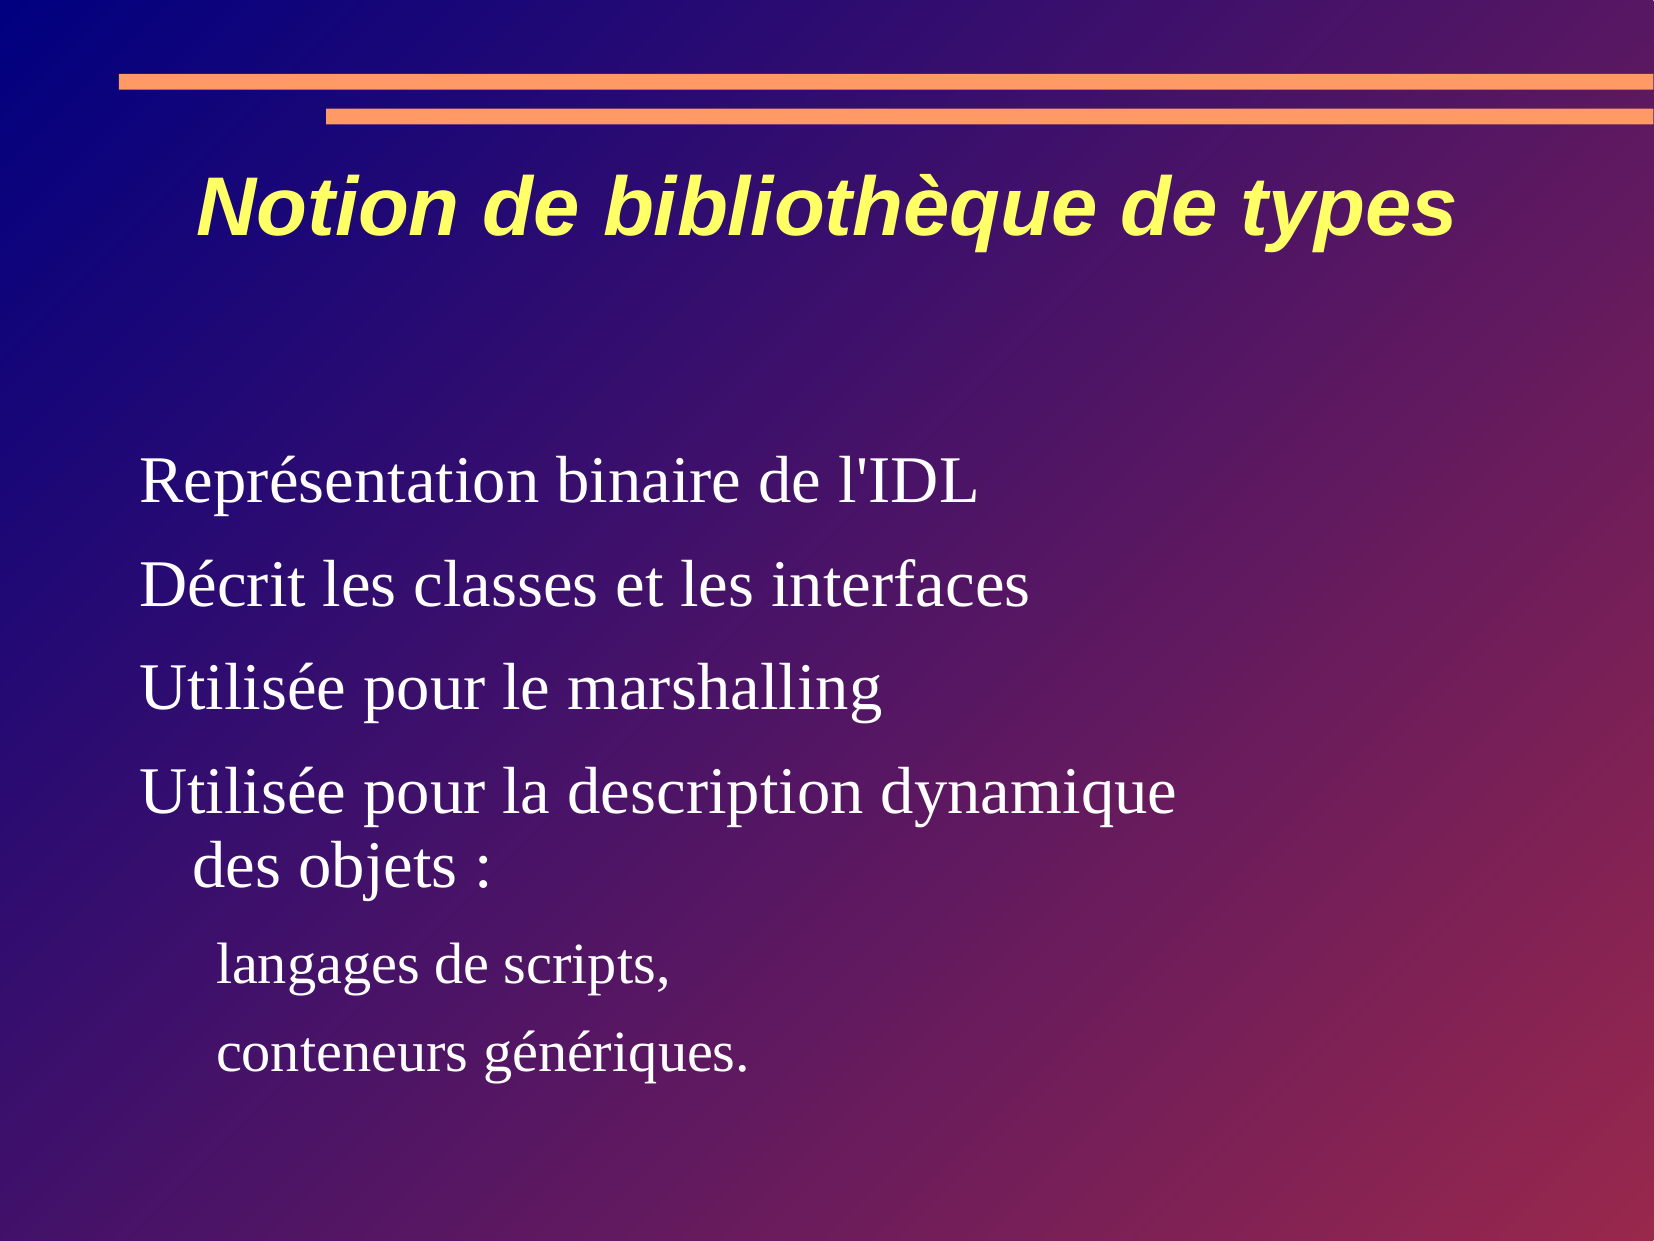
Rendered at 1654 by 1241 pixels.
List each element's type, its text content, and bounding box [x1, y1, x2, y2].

title Notion de bibliothèque de types [121, 102, 1534, 311]
list Représentation binaire de l'IDL Décrit les classes et les interfaces Utilisée pour le marshalling Utilisée pour la description dynamique des objets : langages de scripts, conteneurs génériques. [121, 443, 1534, 1127]
